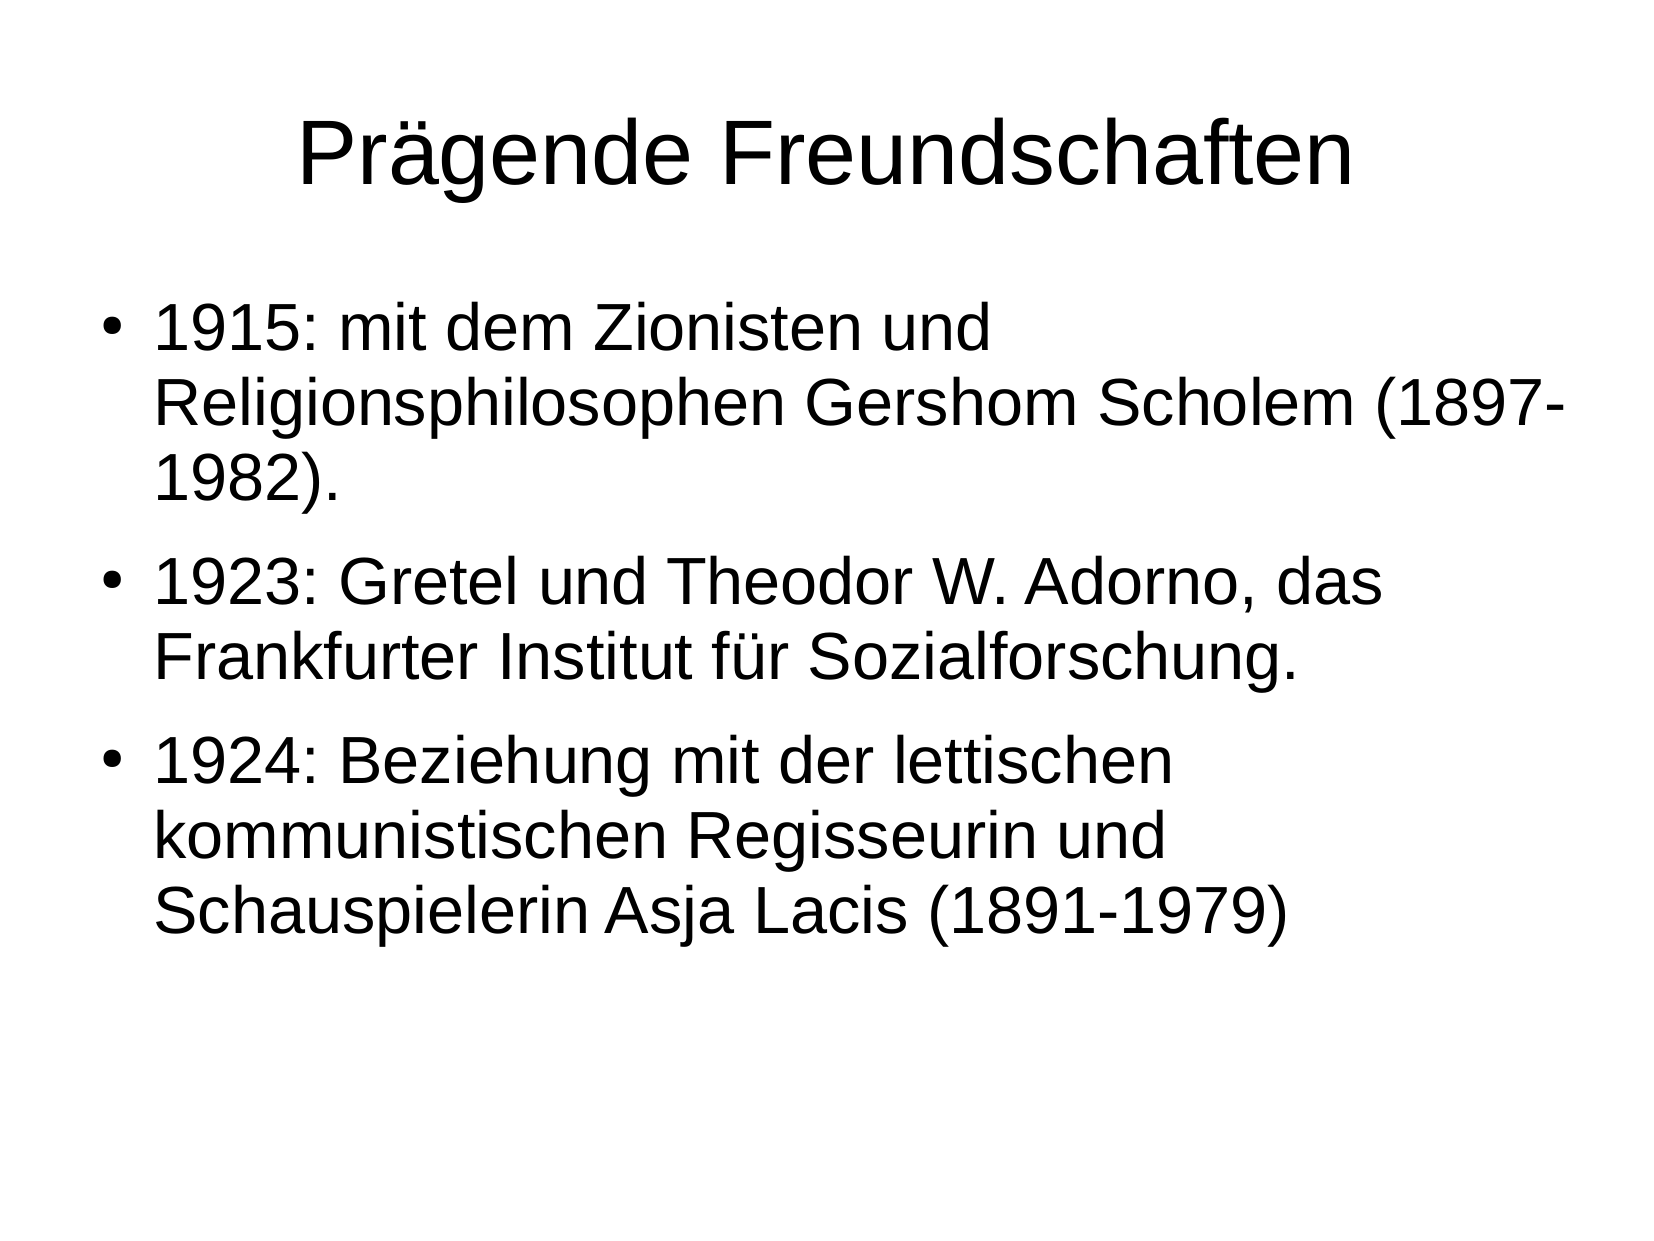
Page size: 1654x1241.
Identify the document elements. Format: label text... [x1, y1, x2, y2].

title Prägende Freundschaften [82, 49, 1571, 257]
list 1915: mit dem Zionisten und Religionsphilosophen Gershom Scholem (1897-1982). 1923: Gretel und Theodor W. Adorno, das Frankfurter Institut für Sozialforschung. 1924: Beziehung mit der lettischen kommunistischen Regisseurin und Schauspielerin Asja Lacis (1891-1979) [82, 290, 1571, 1010]
